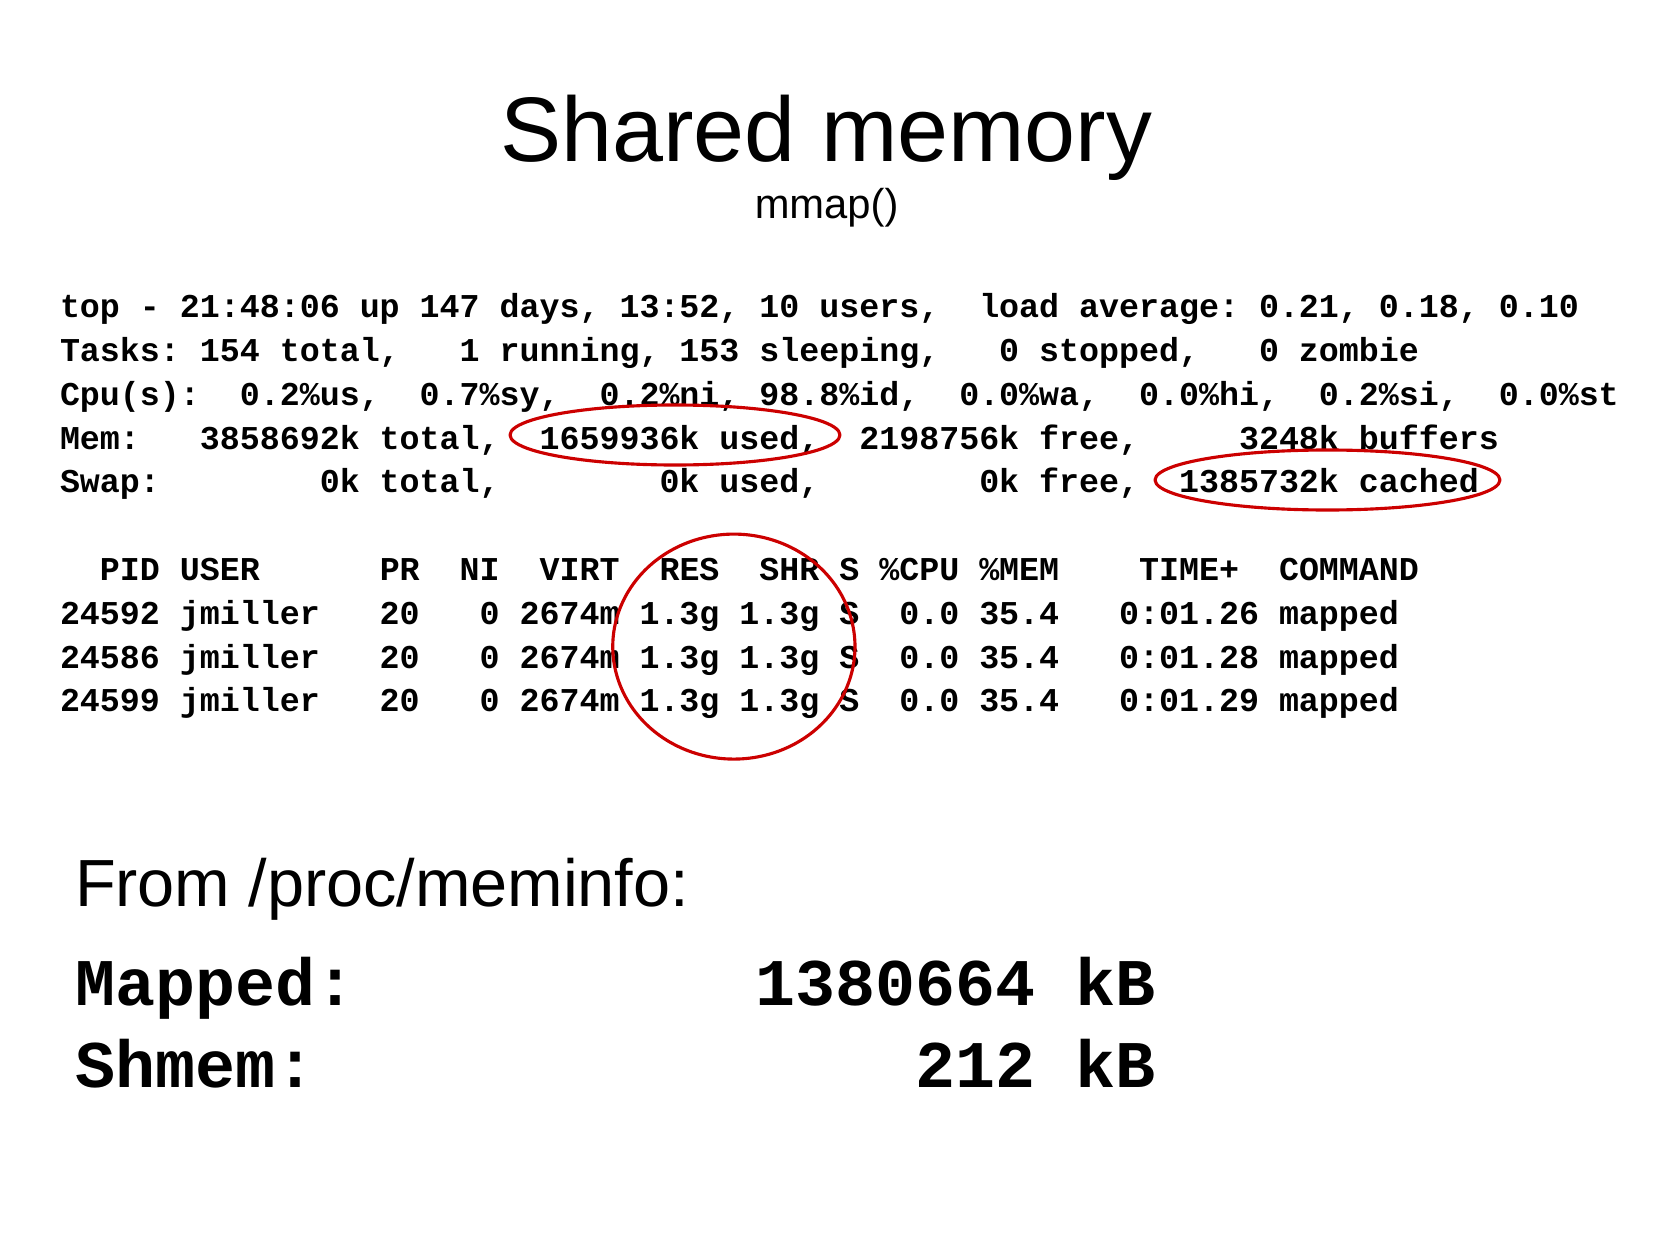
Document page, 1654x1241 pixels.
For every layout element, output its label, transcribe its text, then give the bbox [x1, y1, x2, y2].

list top - 21:48:06 up 147 days, 13:52, 10 users, load average: 0.21, 0.18, 0.10 Tasks: 154 total, 1 running, 153 sleeping, 0 stopped, 0 zombie Cpu(s): 0.2%us, 0.7%sy, 0.2%ni, 98.8%id, 0.0%wa, 0.0%hi, 0.2%si, 0.0%st Mem: 3858692k total, 1659936k used, 2198756k free, 3248k buffers Swap: 0k total, 0k used, 0k free, 1385732k cached PID USER PR NI VIRT RES SHR S %CPU %MEM TIME+ COMMAND 24592 jmiller 20 0 2674m 1.3g 1.3g S 0.0 35.4 0:01.26 mapped 24586 jmiller 20 0 2674m 1.3g 1.3g S 0.0 35.4 0:01.28 mapped 24599 jmiller 20 0 2674m 1.3g 1.3g S 0.0 35.4 0:01.29 mapped [60, 290, 1636, 720]
list top - 21:48:06 up 147 days, 13:52, 10 users, load average: 0.21, 0.18, 0.10 Tasks: 154 total, 1 running, 153 sleeping, 0 stopped, 0 zombie Cpu(s): 0.2%us, 0.7%sy, 0.2%ni, 98.8%id, 0.0%wa, 0.0%hi, 0.2%si, 0.0%st Mem: 3858692k total, 1659936k used, 2198756k free, 3248k buffers Swap: 0k total, 0k used, 0k free, 1385732k cached PID USER PR NI VIRT RES SHR S %CPU %MEM TIME+ COMMAND 24592 jmiller 20 0 2674m 1.3g 1.3g S 0.0 35.4 0:01.26 mapped 24586 jmiller 20 0 2674m 1.3g 1.3g S 0.0 35.4 0:01.28 mapped 24599 jmiller 20 0 2674m 1.3g 1.3g S 0.0 35.4 0:01.29 mapped [615, 536, 853, 720]
title Shared memory mmap() [82, 49, 1571, 257]
list From /proc/meminfo: Mapped: 1380664 kB Shmem: 212 kB [75, 846, 1564, 1237]
